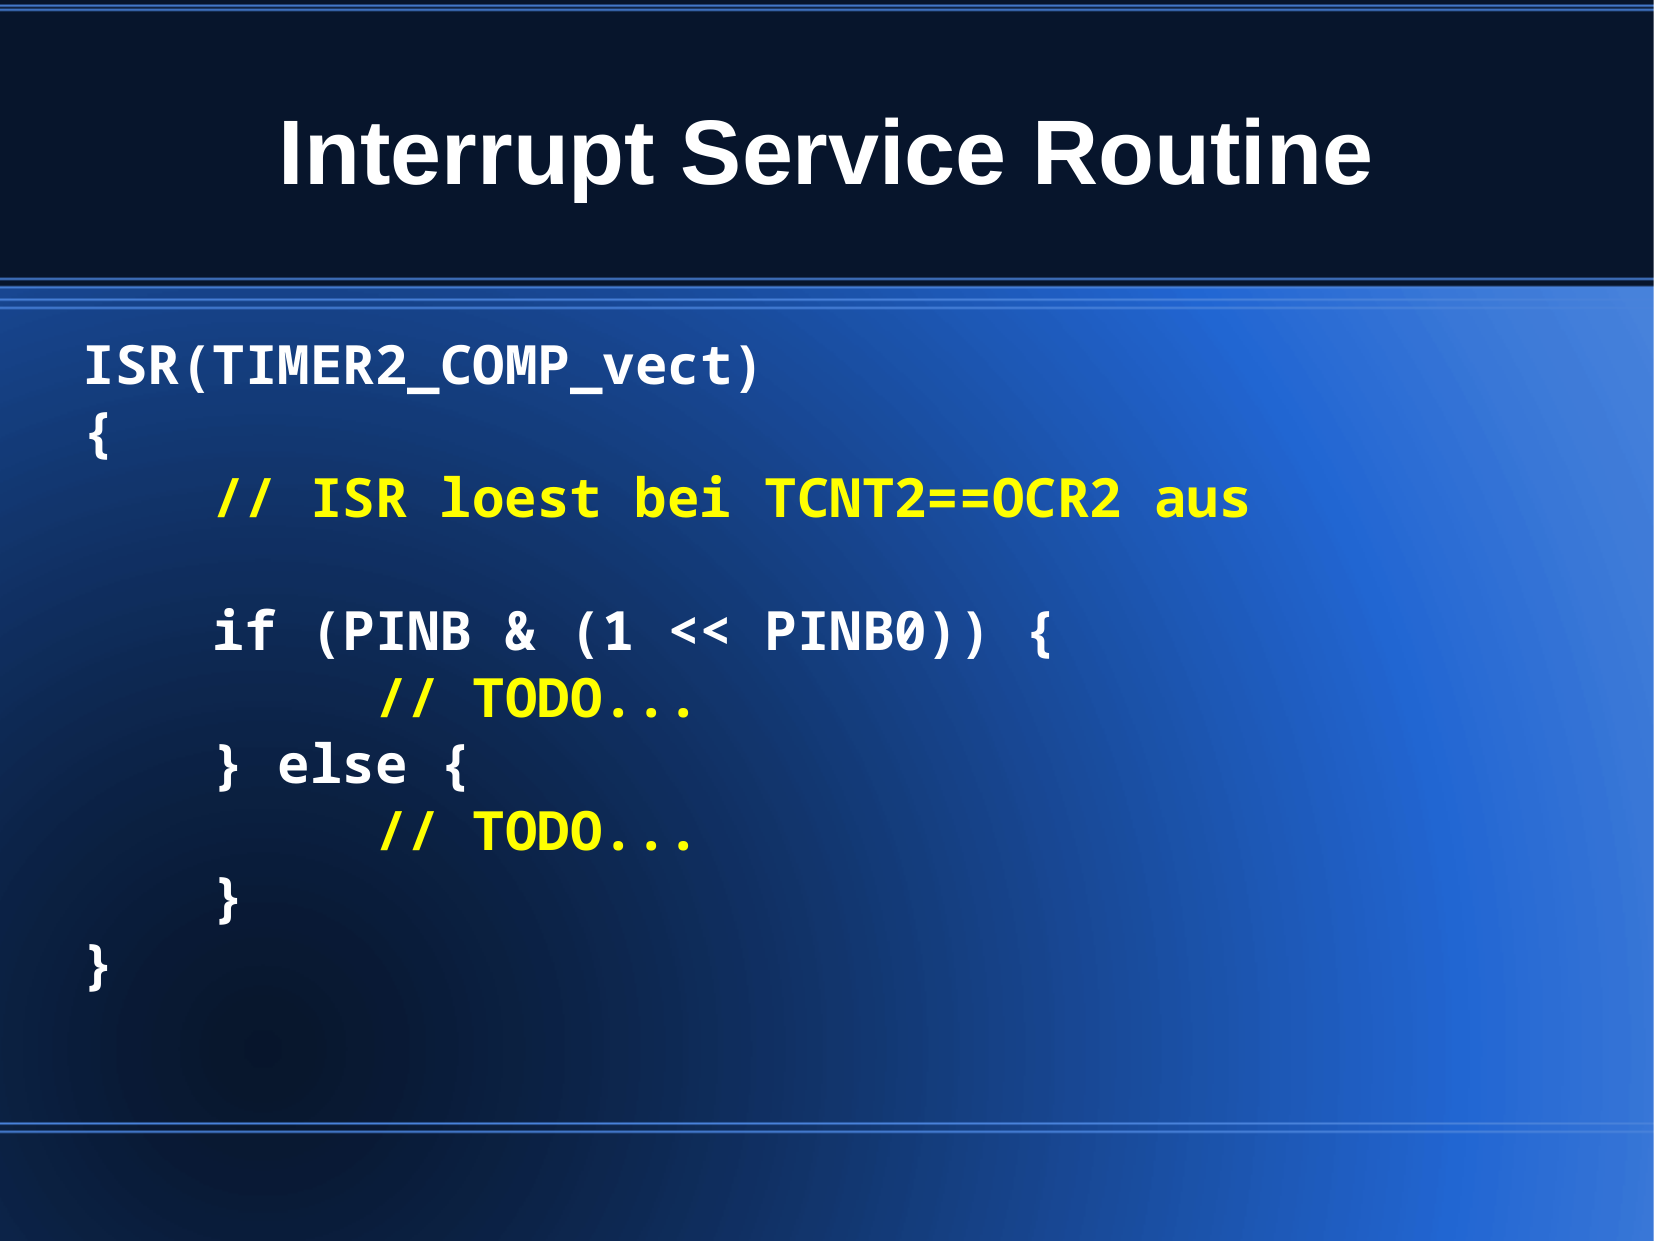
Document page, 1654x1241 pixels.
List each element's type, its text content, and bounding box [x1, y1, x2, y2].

title Interrupt Service Routine [82, 49, 1571, 257]
picture [0, 0, 1654, 1241]
list ISR(TIMER2_COMP_vect) { // ISR loest bei TCNT2==OCR2 aus if (PINB & (1 << PINB0)) { // TODO... } else { // TODO... } } [82, 355, 1571, 1075]
